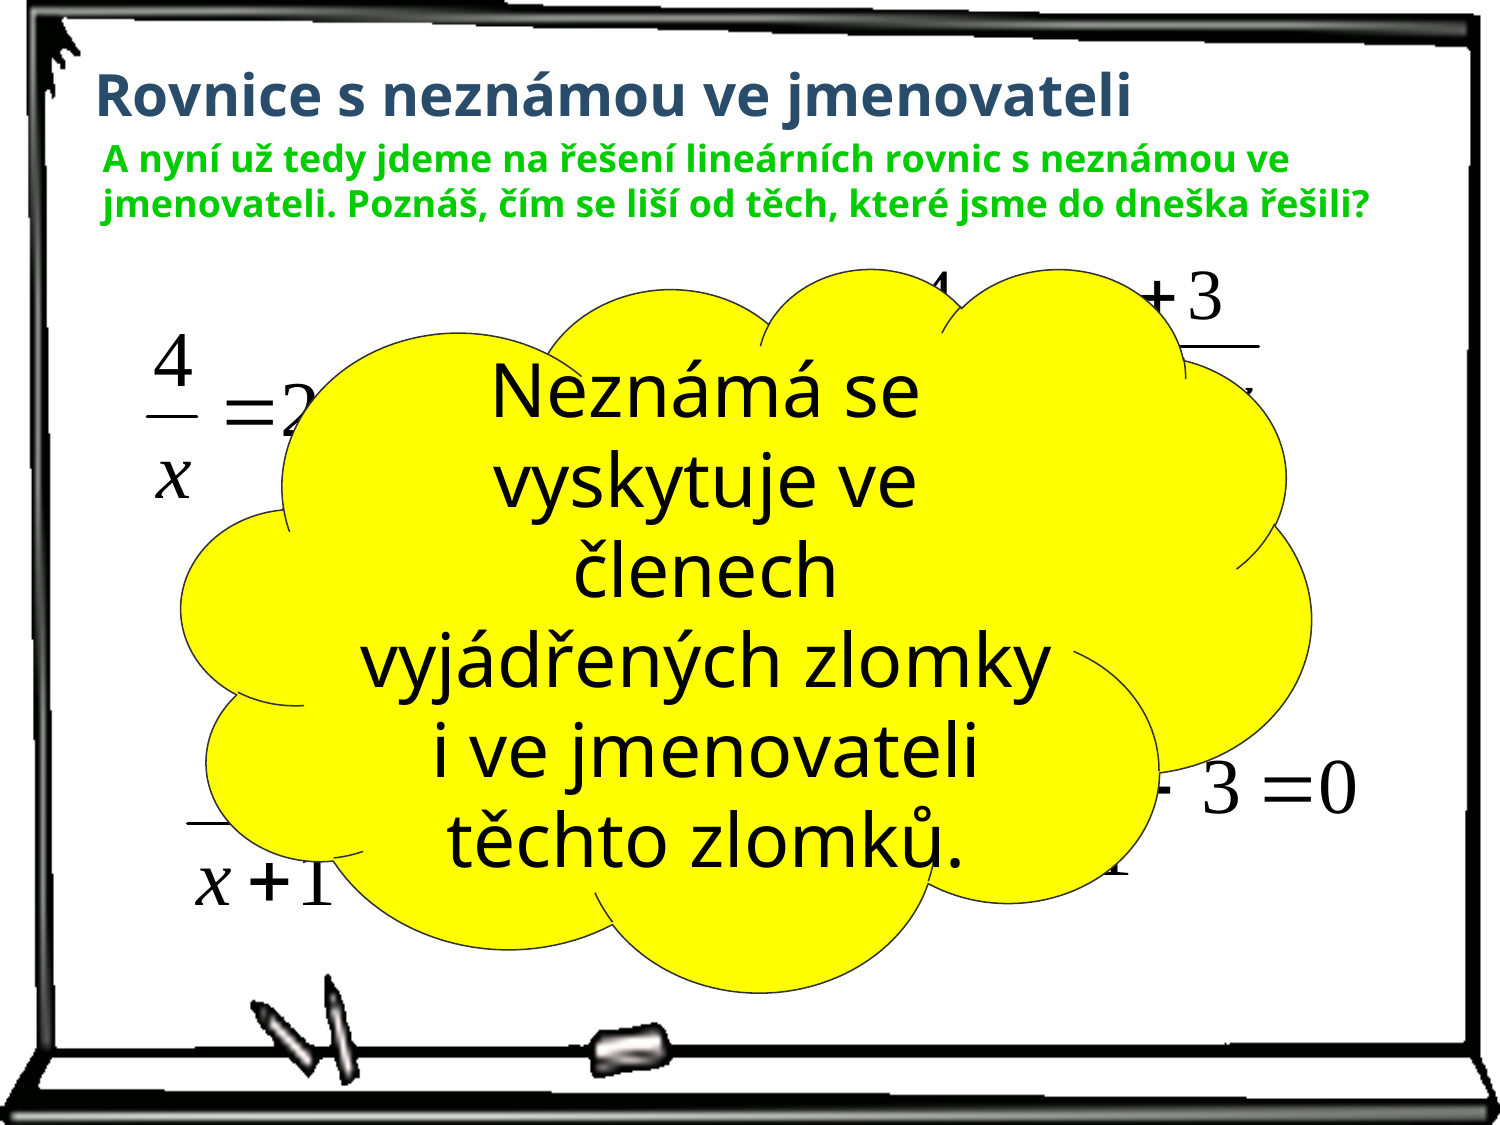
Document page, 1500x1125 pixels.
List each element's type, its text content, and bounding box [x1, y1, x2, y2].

text_box Neznámá se vyskytuje ve členech vyjádřených zlomky i ve jmenovateli těchto zlomků. [180, 269, 1312, 994]
text_box Rovnice s neznámou ve jmenovateli [79, 54, 1415, 149]
text_box A nyní už tedy jdeme na řešení lineárních rovnic s neznámou ve jmenovateli. Poznáš, čím se liší od těch, které jsme do dneška řešili? [87, 144, 1452, 216]
picture [0, 0, 1500, 1125]
